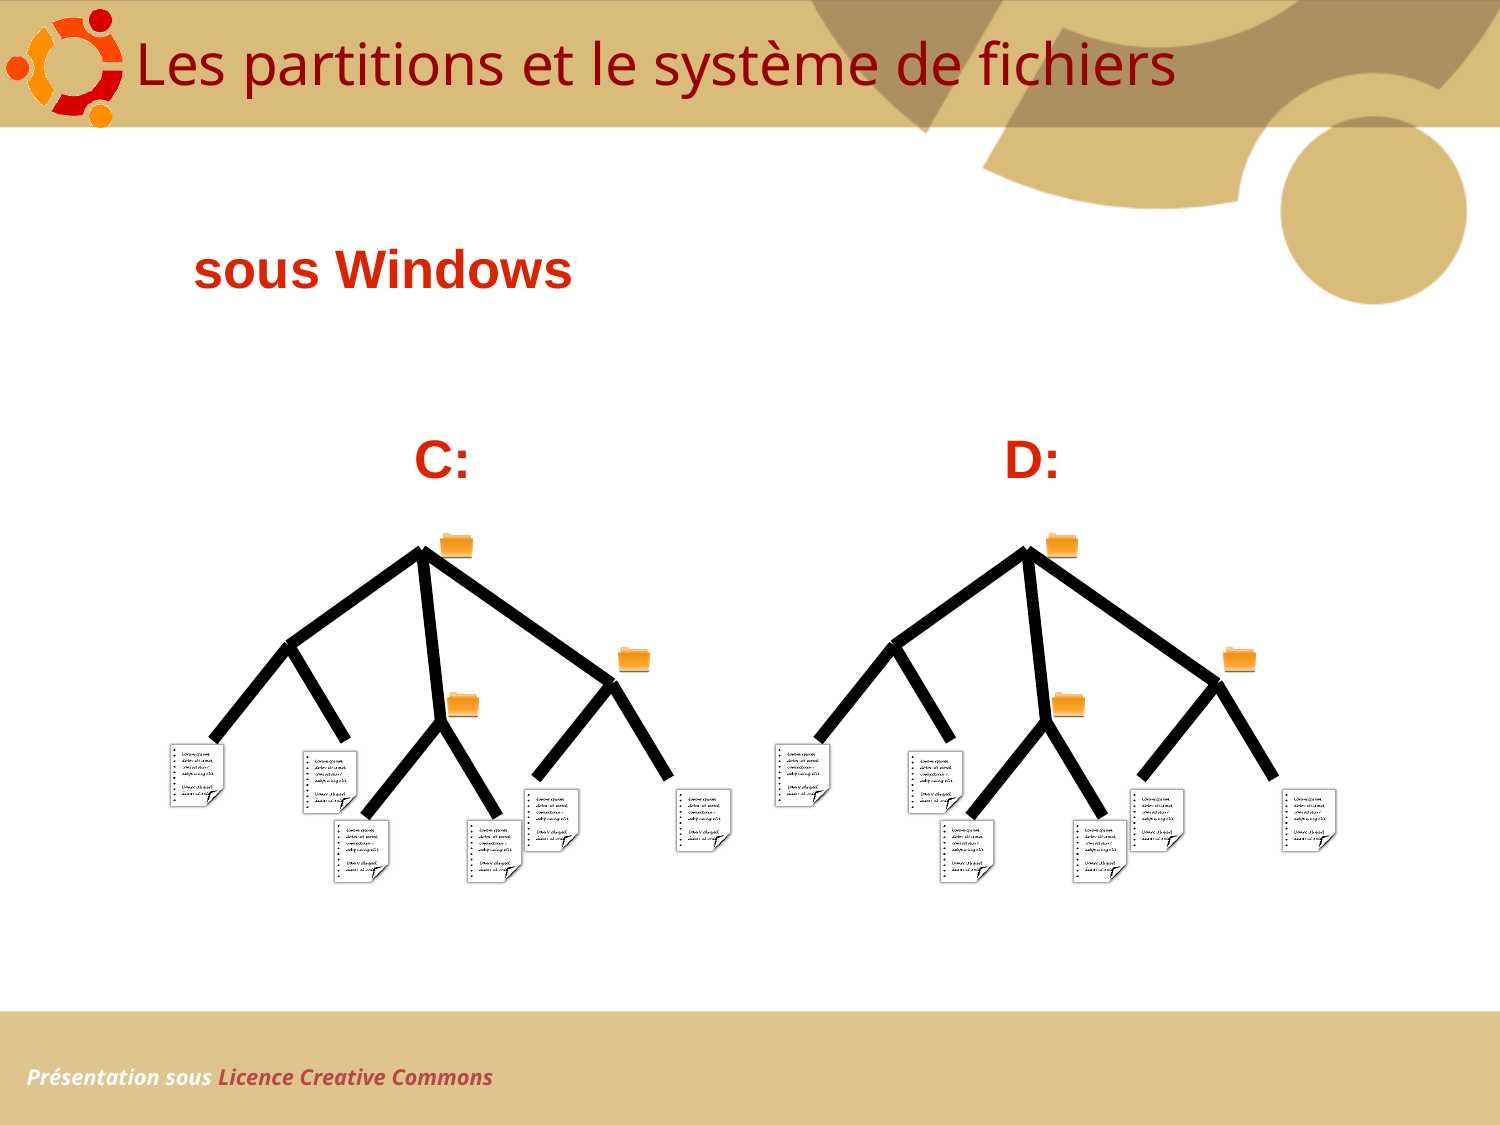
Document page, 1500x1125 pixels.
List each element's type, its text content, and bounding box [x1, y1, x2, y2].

picture [1065, 785, 1192, 886]
picture [447, 690, 479, 722]
picture [900, 747, 1002, 886]
picture [295, 747, 397, 886]
picture [0, 0, 1500, 563]
picture [1274, 785, 1344, 855]
text_box C: [236, 426, 650, 502]
picture [767, 740, 838, 810]
title Les partitions et le système de fichiers [135, 0, 1417, 177]
picture [1052, 690, 1085, 722]
picture [618, 645, 650, 677]
text_box sous Windows [177, 236, 591, 312]
text_box D: [826, 426, 1241, 502]
picture [1223, 645, 1256, 677]
picture [162, 740, 232, 810]
picture [668, 785, 739, 855]
picture [459, 785, 587, 886]
